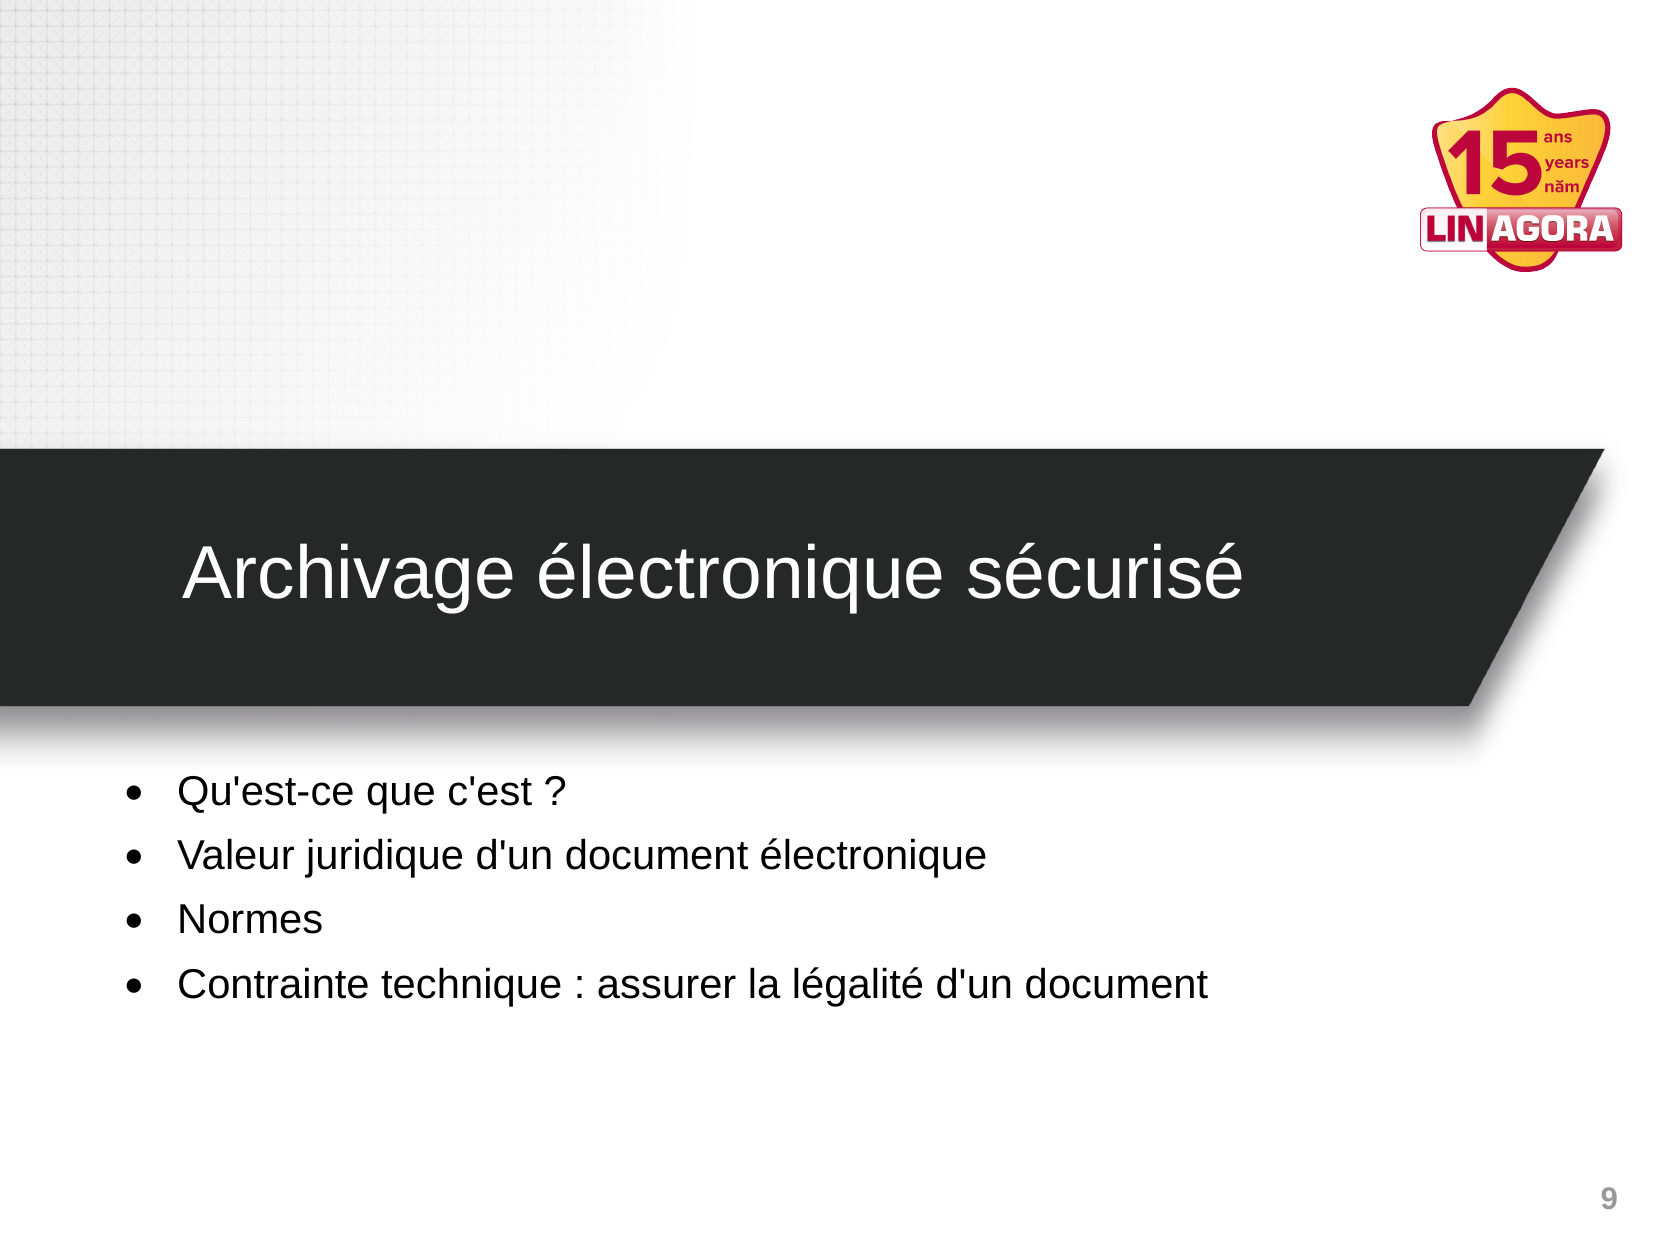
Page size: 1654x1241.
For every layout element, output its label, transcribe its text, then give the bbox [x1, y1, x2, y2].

picture [1417, 76, 1625, 283]
title Archivage électronique sécurisé [82, 460, 1347, 686]
picture [0, 0, 1630, 792]
list Qu'est-ce que c'est ? Valeur juridique d'un document électronique Normes Contrainte technique : assurer la légalité d'un document [106, 767, 1465, 1152]
